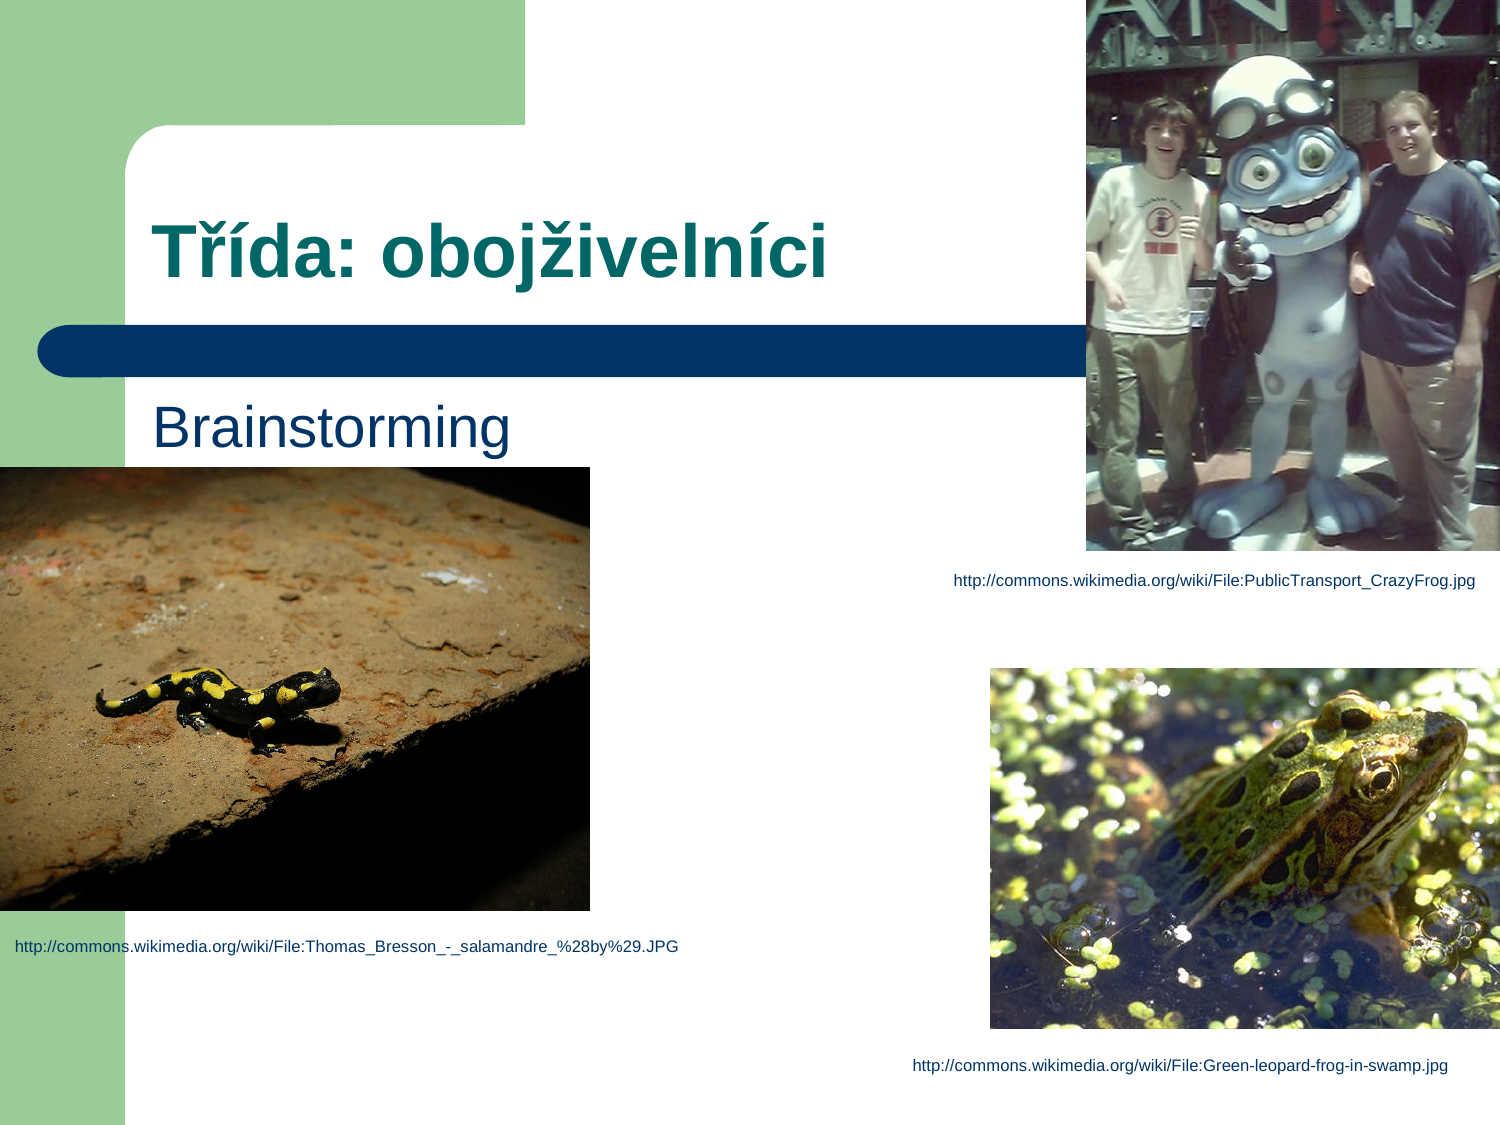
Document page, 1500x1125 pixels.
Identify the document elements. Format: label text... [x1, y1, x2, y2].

picture [990, 668, 1500, 1029]
list Brainstorming [137, 387, 1400, 999]
text_box http://commons.wikimedia.org/wiki/File:Thomas_Bresson_-_salamandre_%28by%29.JPG [0, 928, 751, 965]
text_box http://commons.wikimedia.org/wiki/File:Green-leopard-frog-in-swamp.jpg [897, 1046, 1500, 1083]
picture [0, 467, 590, 911]
title Třída: obojživelníci [136, 136, 1086, 301]
text_box http://commons.wikimedia.org/wiki/File:PublicTransport_CrazyFrog.jpg [939, 562, 1500, 598]
picture [1086, 0, 1500, 551]
